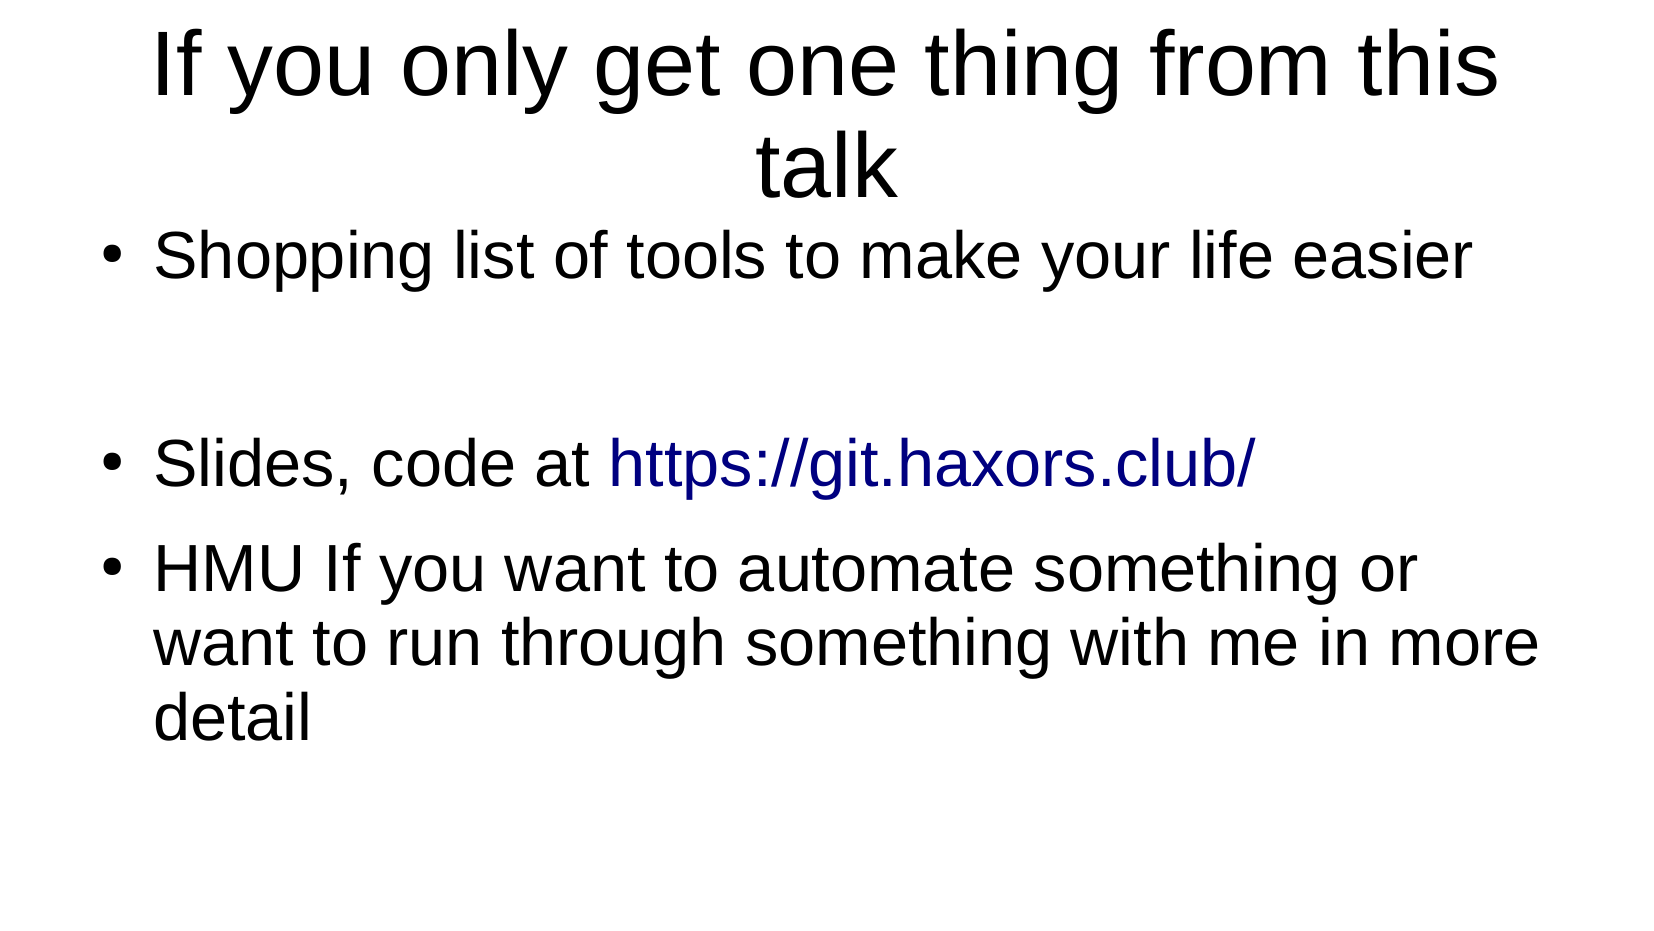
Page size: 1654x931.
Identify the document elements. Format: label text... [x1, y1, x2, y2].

title If you only get one thing from this talk [82, 12, 1571, 217]
list Shopping list of tools to make your life easier Slides, code at https://git.haxors.club/ HMU If you want to automate something or want to run through something with me in more detail [82, 217, 1571, 758]
